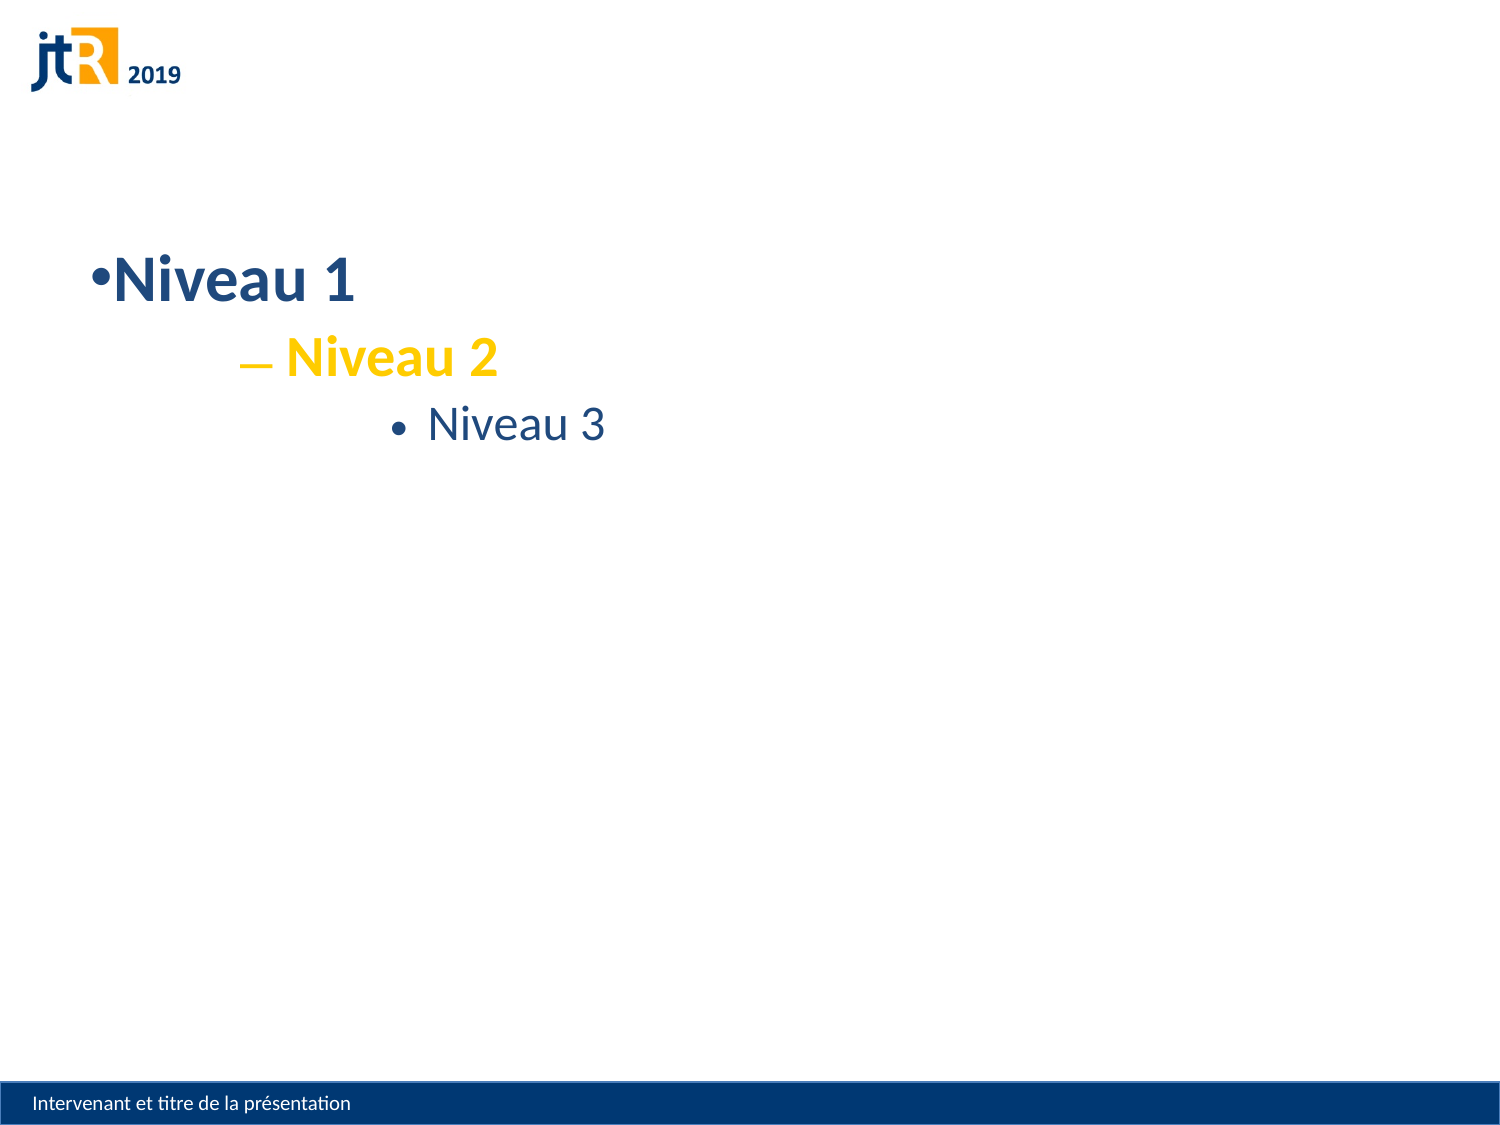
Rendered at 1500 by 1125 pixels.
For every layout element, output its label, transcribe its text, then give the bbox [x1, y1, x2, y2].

picture [21, 16, 195, 102]
list Niveau 1 Niveau 2 Niveau 3 [75, 243, 1426, 1005]
